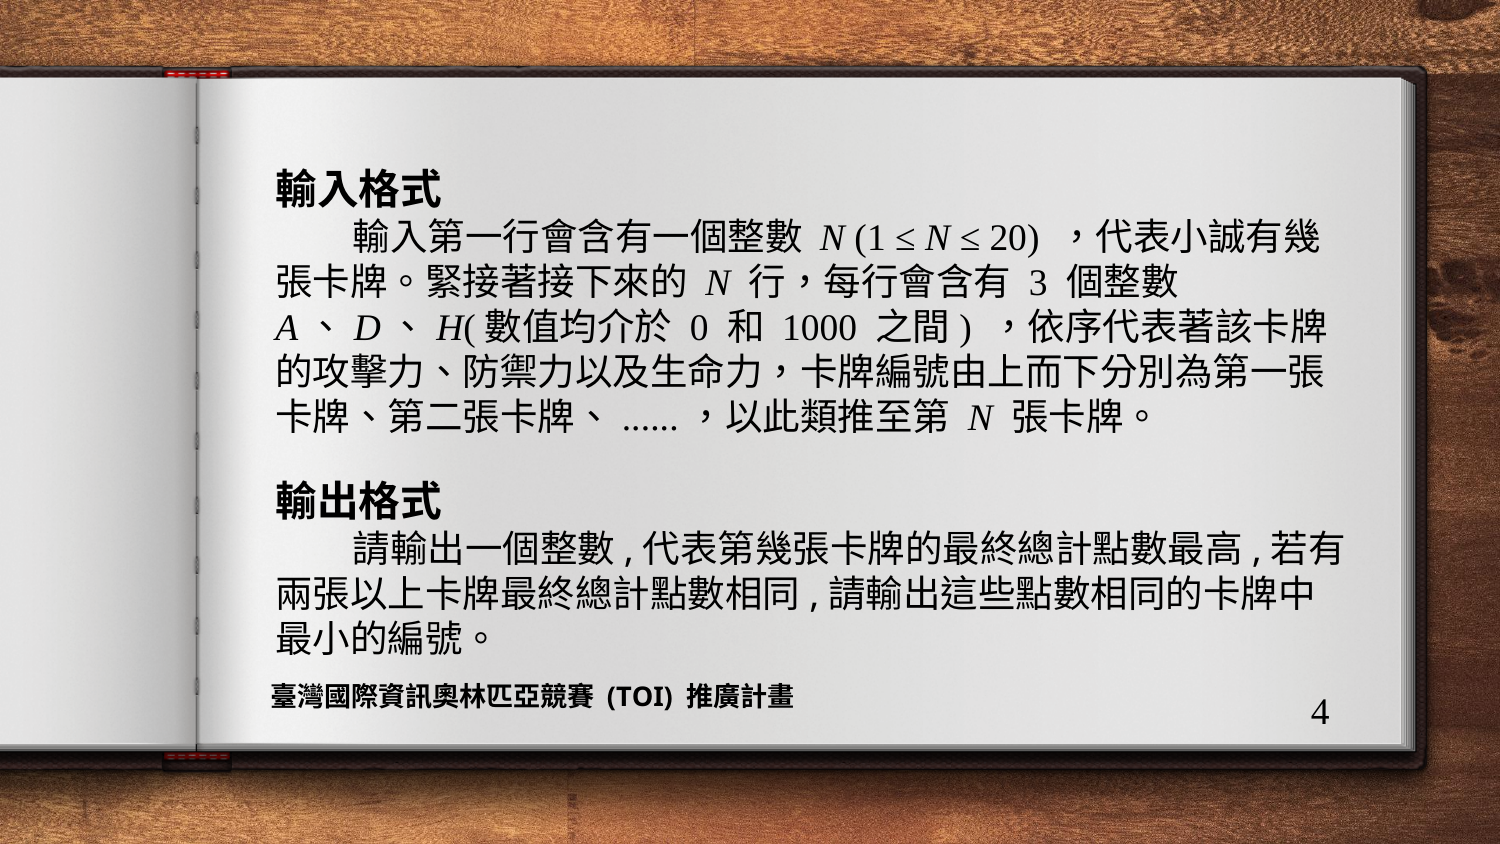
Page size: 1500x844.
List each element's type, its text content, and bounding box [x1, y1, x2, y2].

text_box 輸出格式 請輸出一個整數,代表第幾張卡牌的最終總計點數最高,若有兩張以上卡牌最終總計點數相同,請輸出這些點數相同的卡牌中最小的編號。 [260, 467, 1362, 667]
text_box 輸入格式 輸入第一行會含有一個整數 N (1 ≤ N ≤ 20) ，代表小誠有幾張卡牌。緊接著接下來的 N 行，每行會含有 3 個整數 A、D、H(數值均介於 0 和 1000 之間) ，依序代表著該卡牌的攻擊力、防禦力以及生命力，卡牌編號由上而下分別為第一張卡牌、第二張卡牌、......，以此類推至第 N 張卡牌。 [260, 156, 1350, 446]
text_box [1295, 672, 1386, 737]
